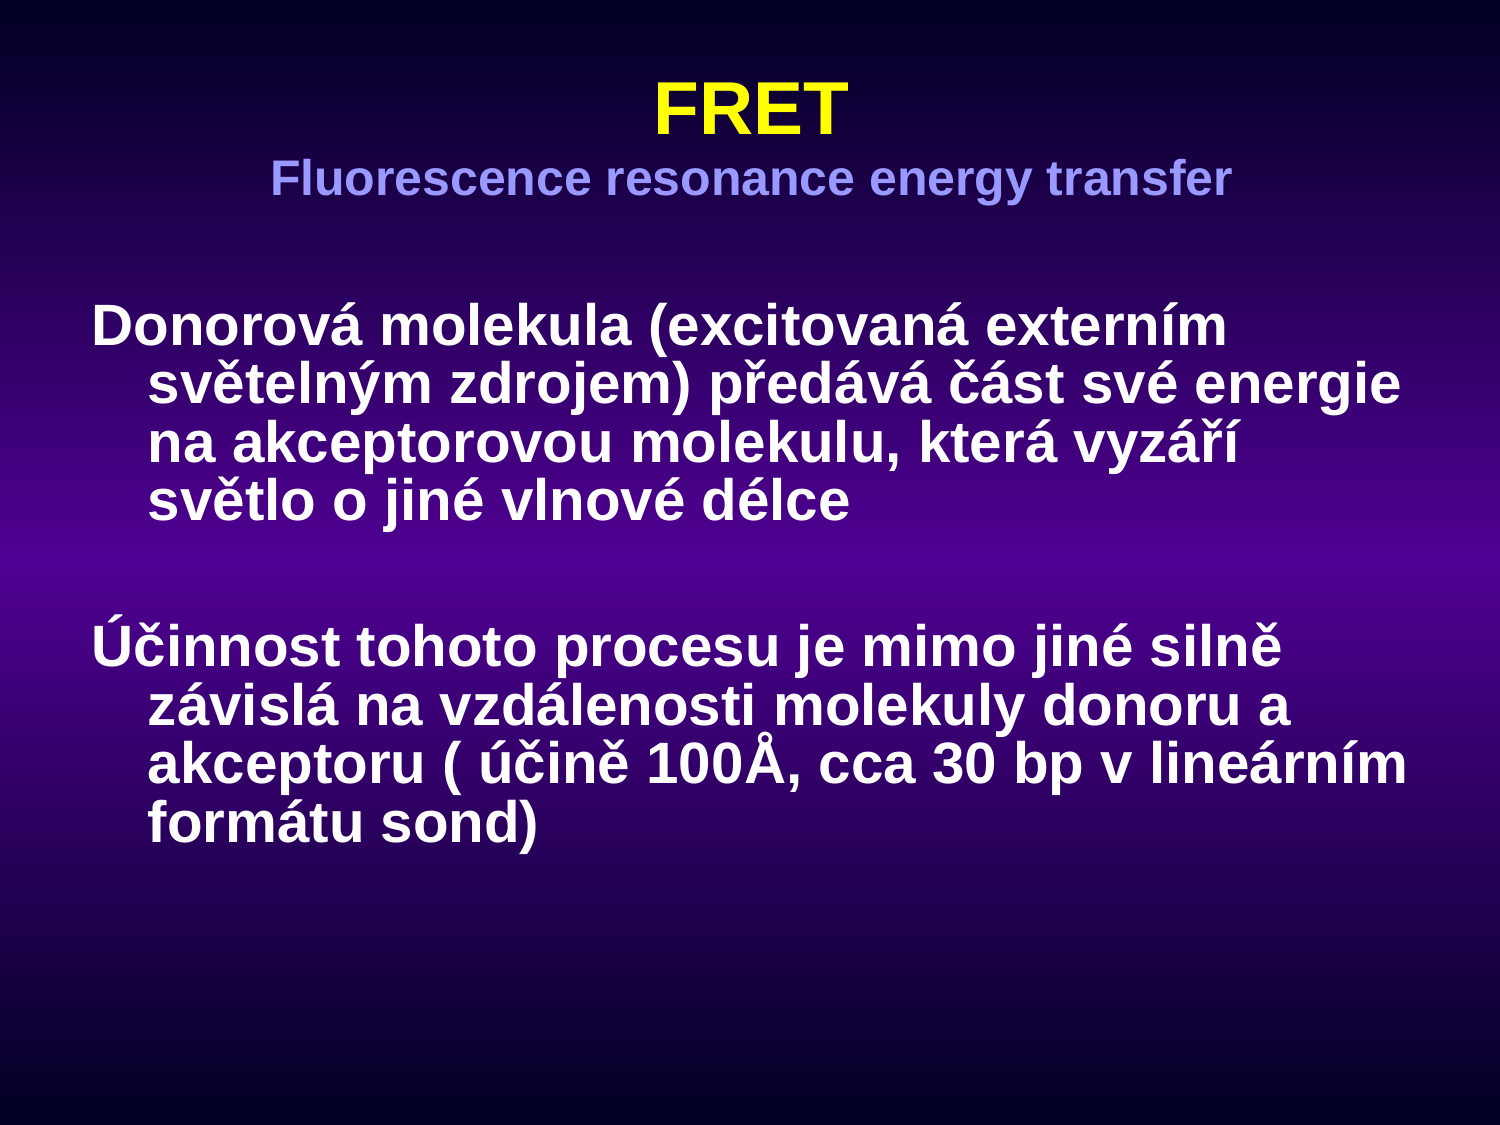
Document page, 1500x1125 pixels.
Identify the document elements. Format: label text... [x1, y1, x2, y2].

title FRET Fluorescence resonance energy transfer [76, 42, 1427, 231]
list Donorová molekula (excitovaná externím světelným zdrojem) předává část své energie na akceptorovou molekulu, která vyzáří světlo o jiné vlnové délce Účinnost tohoto procesu je mimo jiné silně závislá na vzdálenosti molekuly donoru a akceptoru ( účině 100Å, cca 30 bp v lineárním formátu sond) [76, 290, 1427, 1076]
